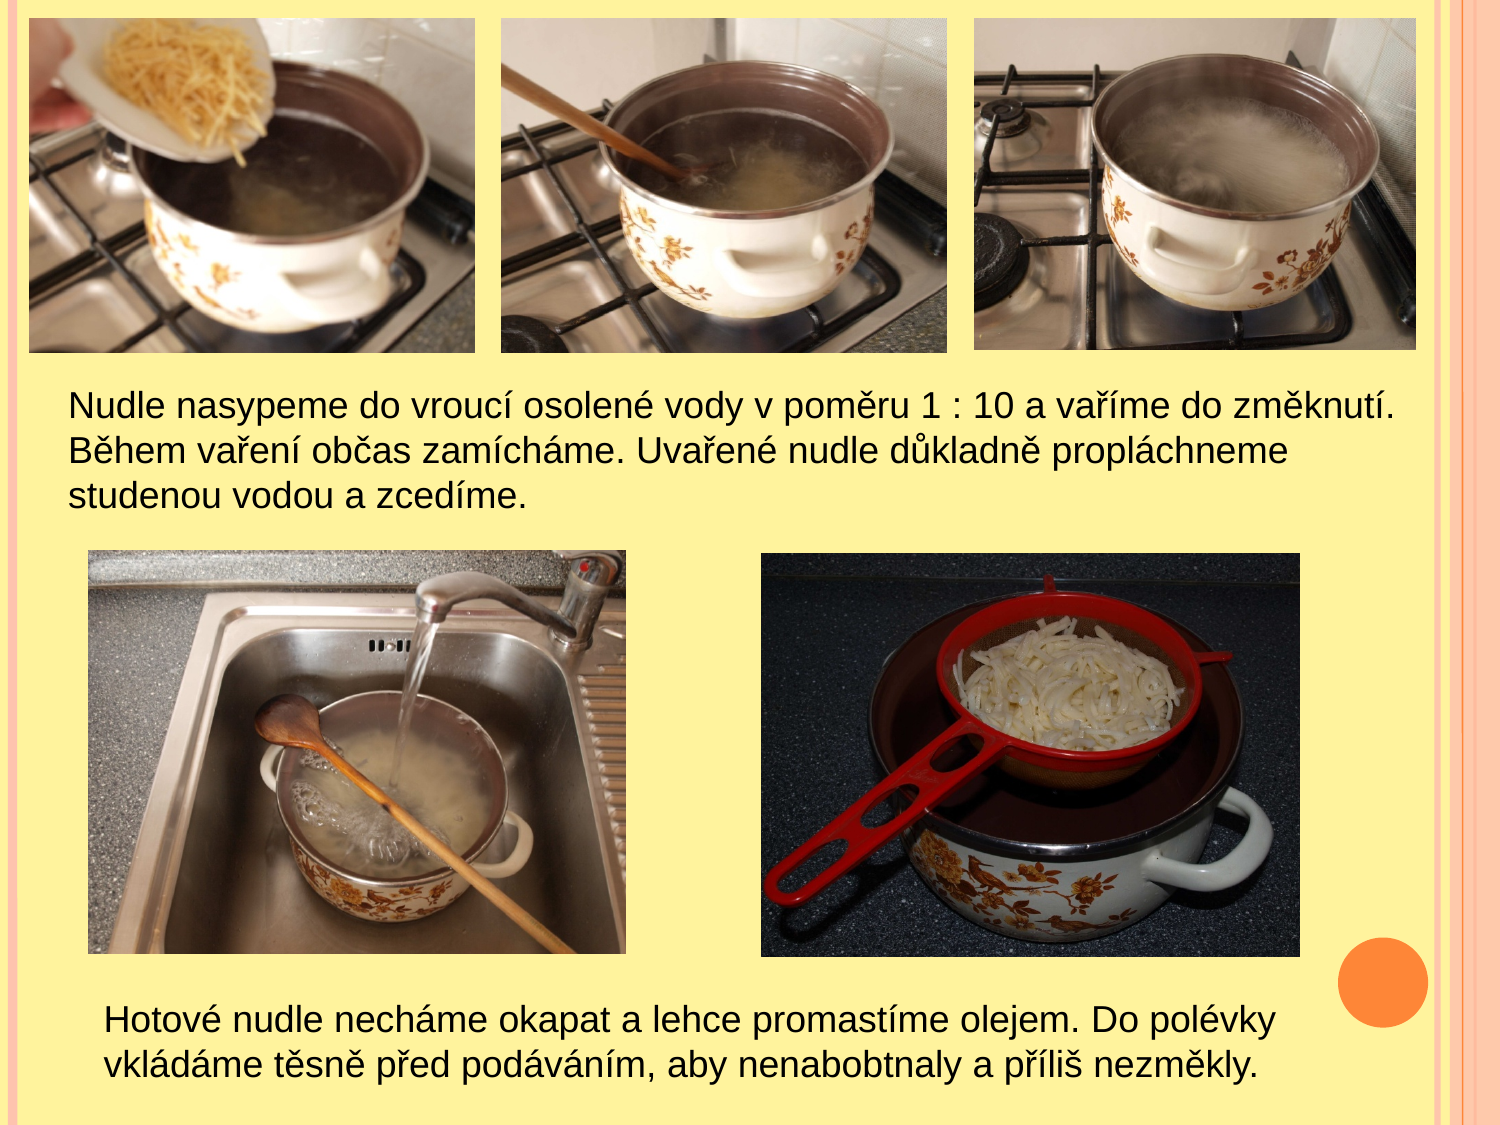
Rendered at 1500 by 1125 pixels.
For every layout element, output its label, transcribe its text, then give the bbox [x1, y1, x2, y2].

text_box Hotové nudle necháme okapat a lehce promastíme olejem. Do polévky vkládáme těsně před podáváním, aby nenabobtnaly a příliš nezměkly. [88, 987, 1316, 1094]
picture [88, 550, 626, 954]
text_box Nudle nasypeme do vroucí osolené vody v poměru 1 : 10 a vaříme do změknutí. Během vaření občas zamícháme. Uvařené nudle důkladně propláchneme studenou vodou a zcedíme. [53, 373, 1436, 526]
picture [761, 553, 1300, 957]
picture [29, 19, 475, 353]
picture [974, 19, 1416, 351]
picture [501, 19, 947, 353]
